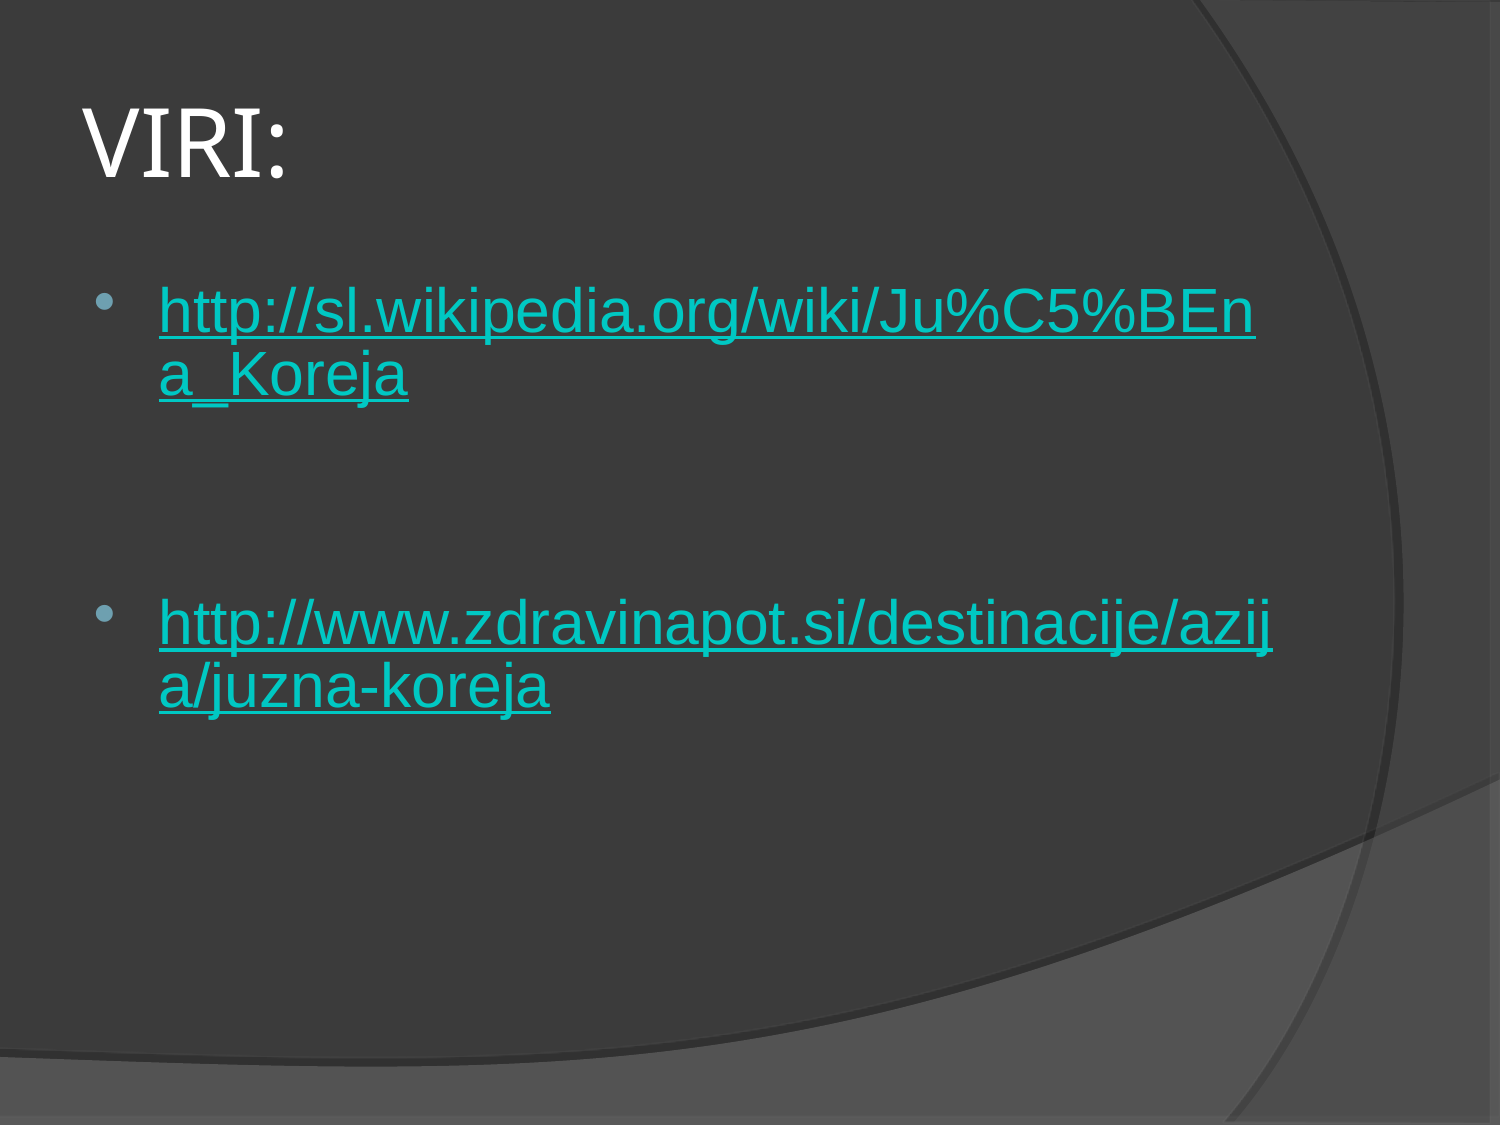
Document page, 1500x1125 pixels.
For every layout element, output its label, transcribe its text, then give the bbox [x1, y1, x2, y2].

list http://sl.wikipedia.org/wiki/Ju%C5%BEna_Koreja http://www.zdravinapot.si/destinacije/azija/juzna-koreja [75, 262, 1300, 1005]
title VIRI: [75, 45, 1300, 233]
